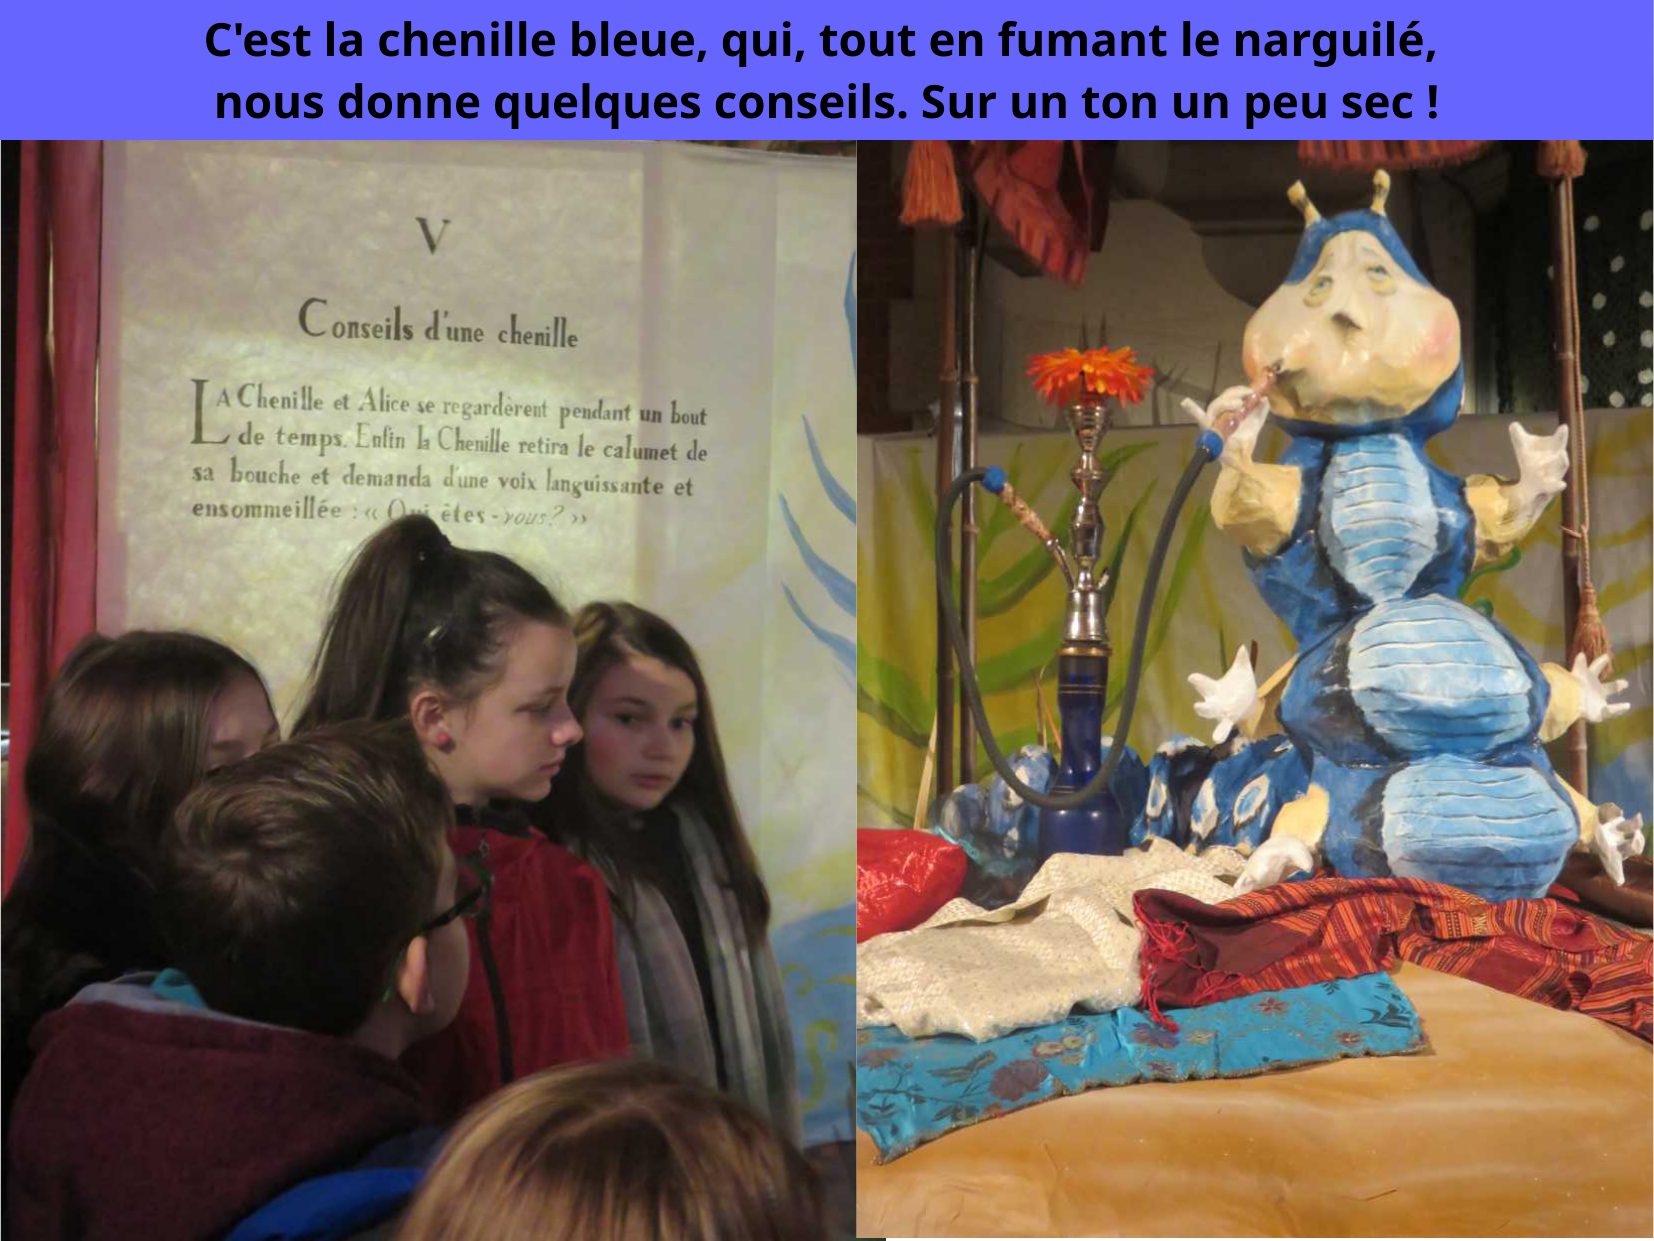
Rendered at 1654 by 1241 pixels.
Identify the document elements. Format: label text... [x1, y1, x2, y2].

text_box C'est la chenille bleue, qui, tout en fumant le narguilé, nous donne quelques conseils. Sur un ton un peu sec ! [0, 0, 1654, 130]
picture [0, 140, 1654, 1241]
